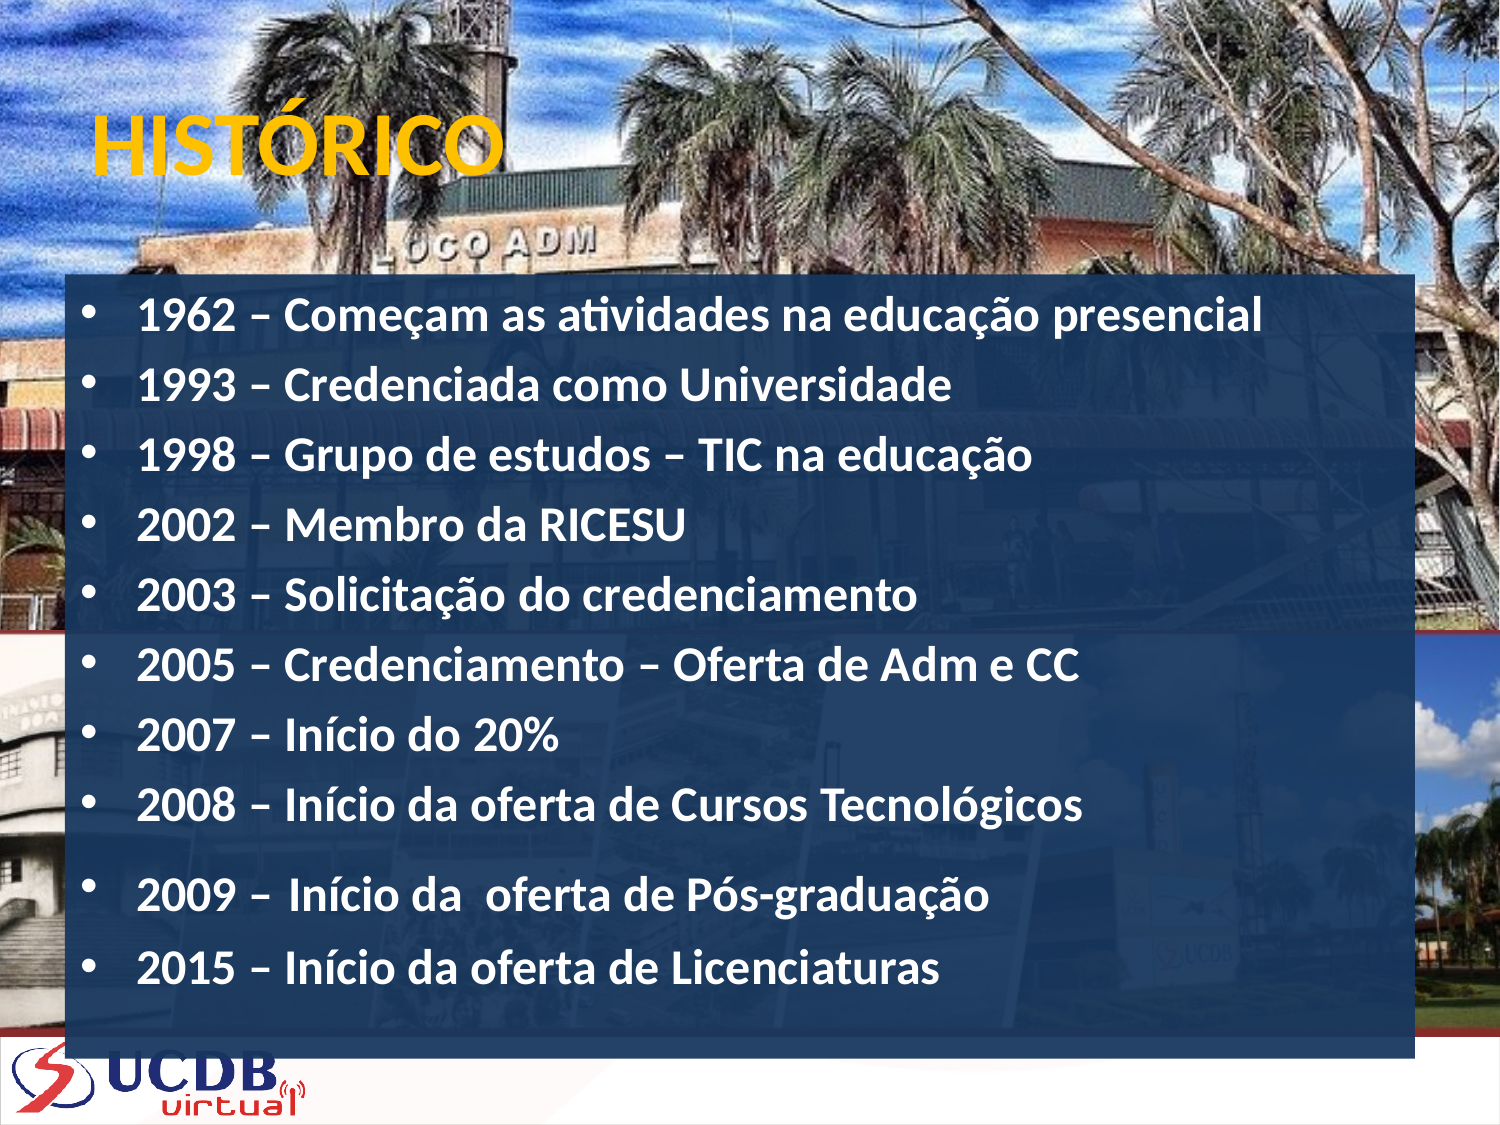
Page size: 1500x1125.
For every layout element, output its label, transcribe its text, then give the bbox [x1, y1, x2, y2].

text_box 1962 – Começam as atividades na educação presencial 1993 – Credenciada como Universidade 1998 – Grupo de estudos – TIC na educação 2002 – Membro da RICESU​ 2003 – Solicitação do credenciamento 2005 – Credenciamento – Oferta de Adm e CC 2007 – Início do 20%​ 2008 – Início da oferta de Cursos Tecnológicos 2009 – Início da oferta de Pós-graduação 2015 – Início da oferta de Licenciaturas [64, 274, 1415, 1059]
picture [0, 0, 1500, 1125]
title HISTÓRICO [75, 45, 1425, 233]
